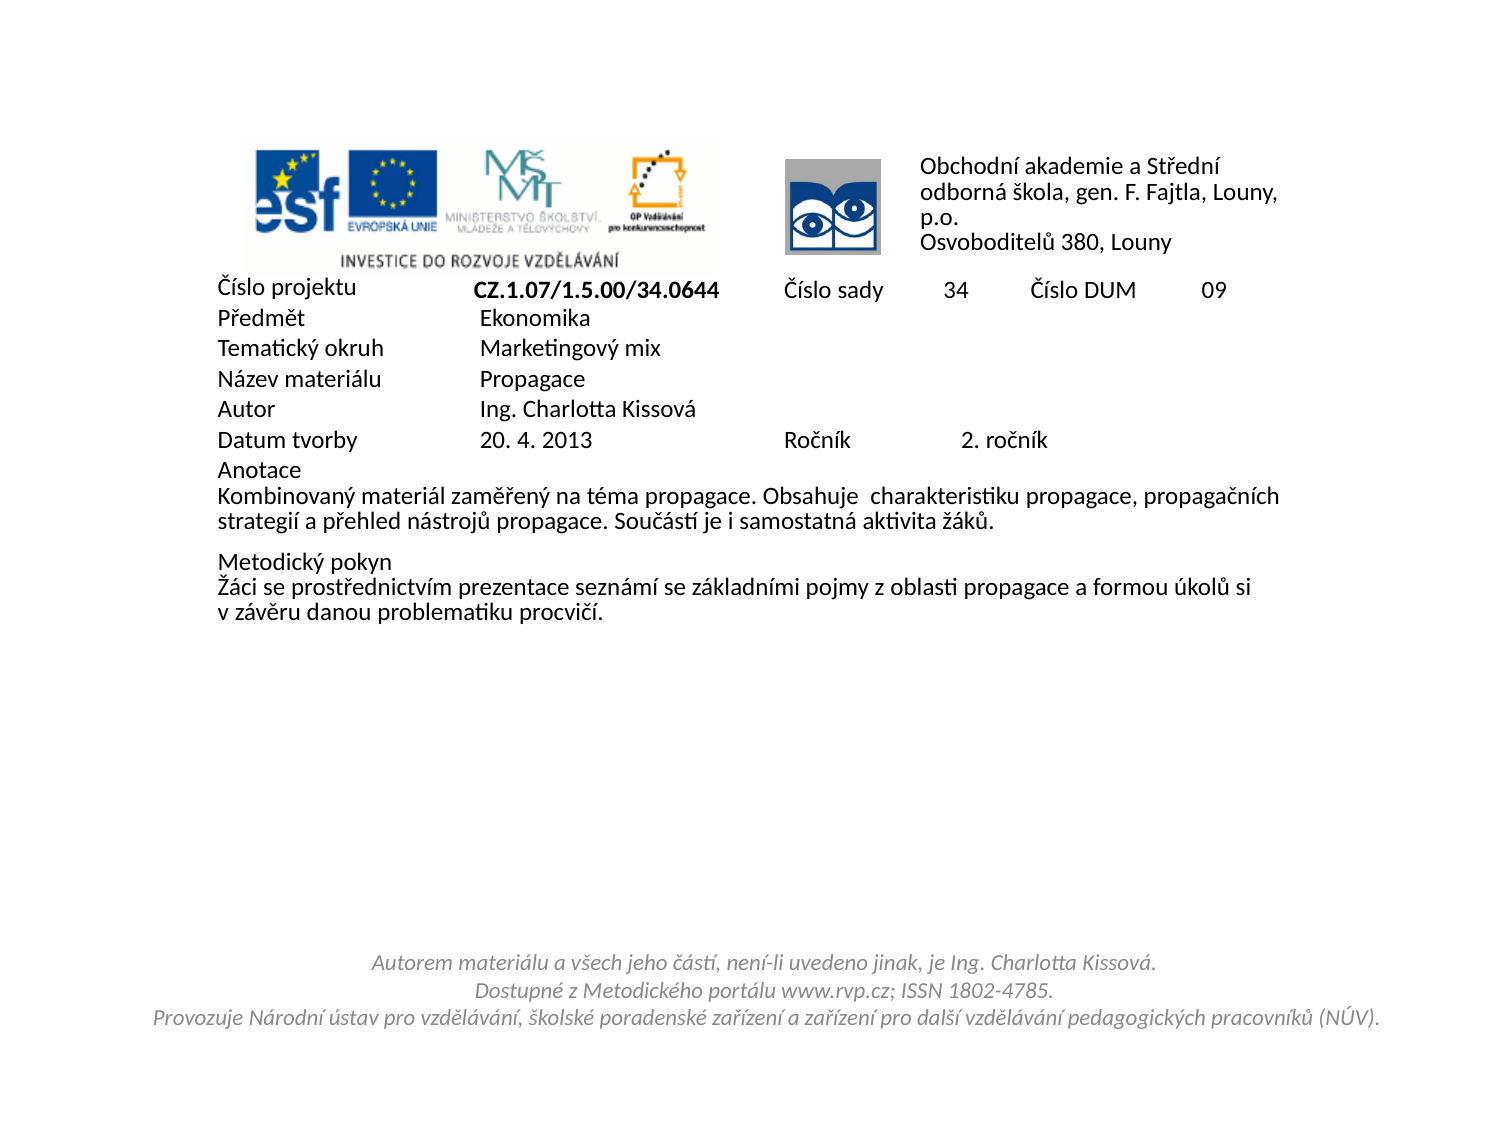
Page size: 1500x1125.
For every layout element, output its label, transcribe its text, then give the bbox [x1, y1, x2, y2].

table_cell 2. ročník [944, 430, 1313, 460]
table_cell CZ.1.07/1.5.00/34.0644 [463, 277, 773, 308]
table_cell Předmět [207, 308, 463, 338]
picture [785, 159, 881, 255]
table_cell Marketingový mix [463, 338, 1313, 369]
table_cell Datum tvorby [207, 430, 463, 460]
table_cell Autor [207, 399, 463, 430]
table_header Obchodní akademie a Střední odborná škola, gen. F. Fajtla, Louny, p.o. Osvoboditelů 380, Louny [909, 136, 1313, 277]
table_cell Tematický okruh [207, 338, 463, 369]
text_box Autorem materiálu a všech jeho částí, není-li uvedeno jinak, je Ing. Charlotta Kissová. Dostupné z Metodického portálu www.rvp.cz; ISSN 1802-4785. Provozuje Národní ústav pro vzdělávání, školské poradenské zařízení a zařízení pro další vzdělávání pedagogických pracovníků (NÚV). [76, 940, 1459, 1085]
table_header [207, 136, 773, 277]
table_cell 09 [1185, 277, 1313, 308]
table_cell 20. 4. 2013 [463, 430, 773, 460]
table_cell Propagace [463, 369, 1313, 399]
table_cell Číslo sady [773, 277, 926, 308]
table_cell Ročník [773, 430, 944, 460]
table_cell 34 [926, 277, 1019, 308]
table_cell Metodický pokyn Žáci se prostřednictvím prezentace seznámí se základními pojmy z oblasti propagace a formou úkolů si v závěru danou problematiku procvičí. [207, 552, 1313, 643]
table_cell Název materiálu [207, 369, 463, 399]
picture [242, 137, 719, 277]
table_cell Číslo DUM [1019, 277, 1185, 308]
table_cell Číslo projektu [207, 277, 463, 308]
table_cell Anotace Kombinovaný materiál zaměřený na téma propagace. Obsahuje charakteristiku propagace, propagačních strategií a přehled nástrojů propagace. Součástí je i samostatná aktivita žáků. [207, 460, 1313, 552]
table_cell Ing. Charlotta Kissová [463, 399, 1313, 430]
table_cell Ekonomika [463, 308, 1313, 338]
table_header [773, 136, 909, 277]
